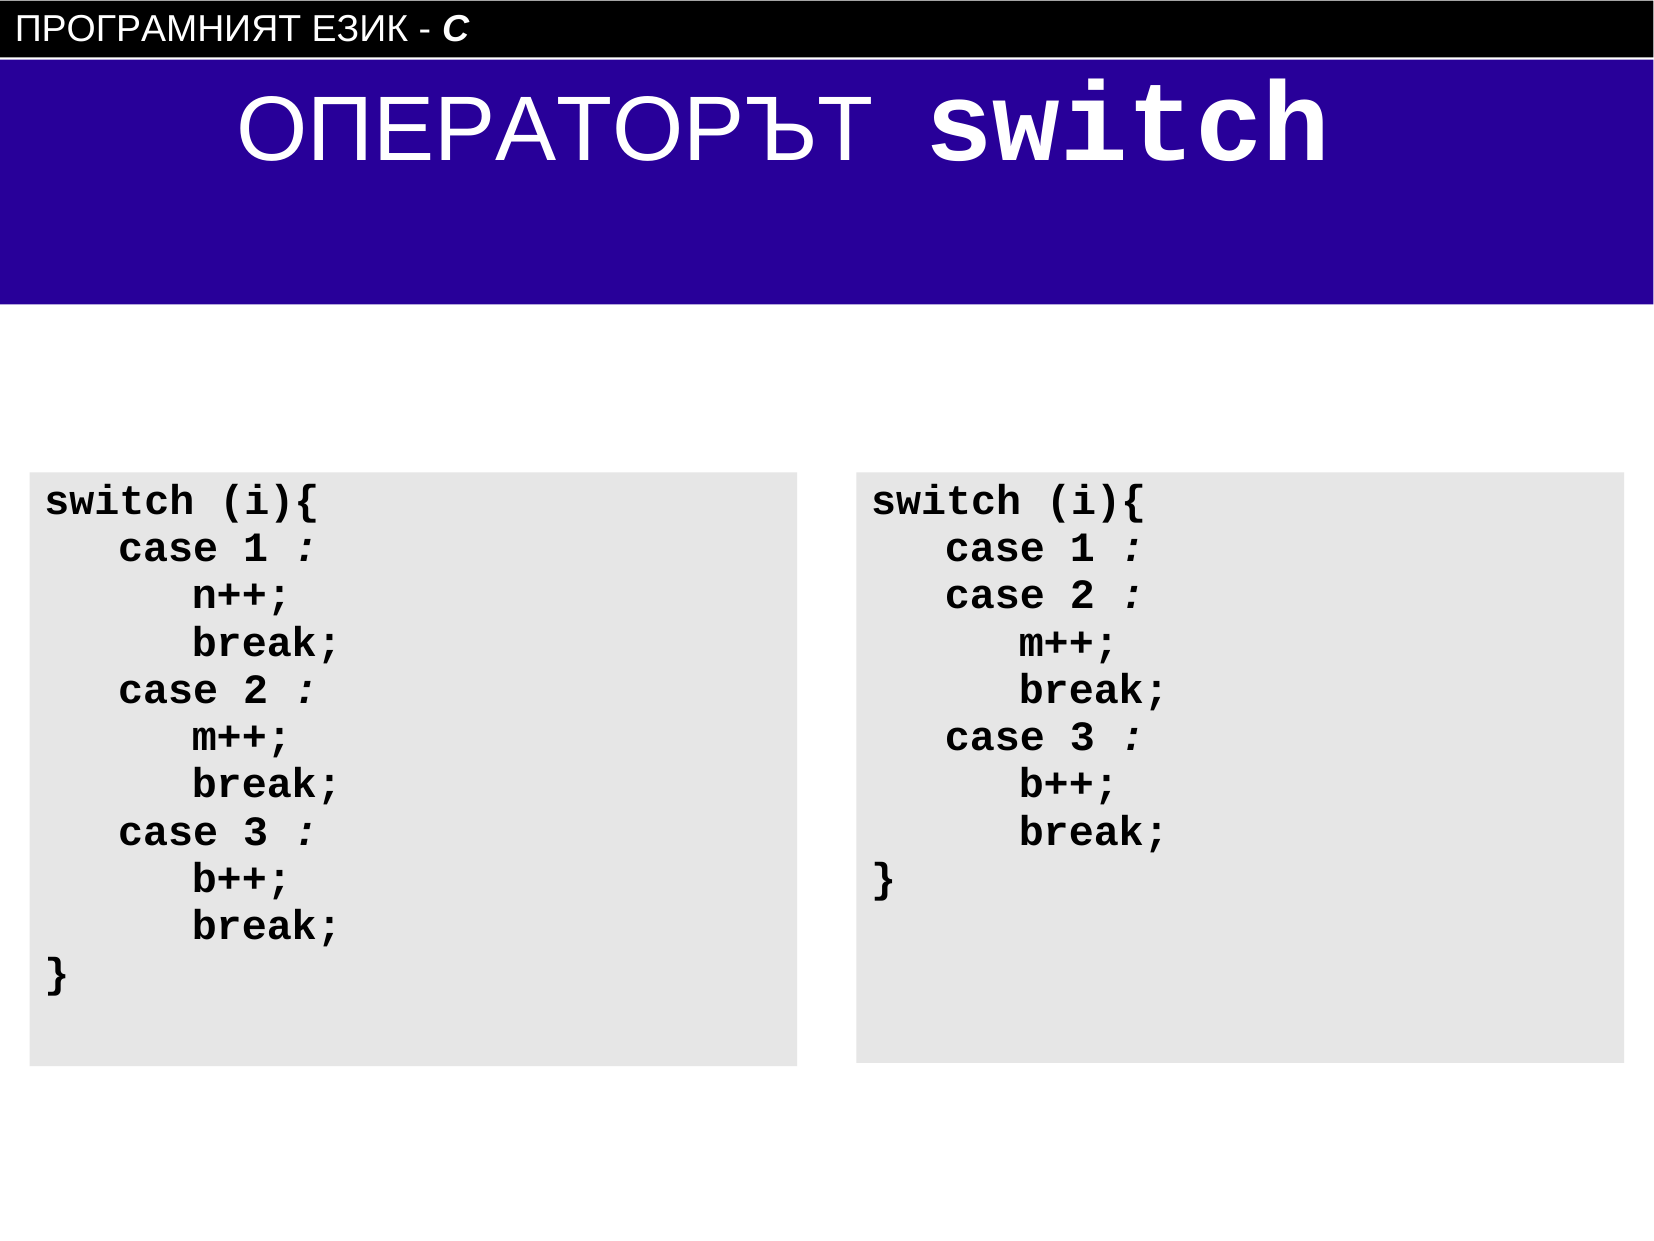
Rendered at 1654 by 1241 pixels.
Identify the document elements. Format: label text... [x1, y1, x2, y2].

text_box ОПЕРАТОРЪТ switch [0, 59, 1654, 305]
text_box ПРОГРАМНИЯT ЕЗИК - С [0, 0, 1654, 58]
text_box switch (i){ case 1 : case 2 : m++; break; case 3 : b++; break; } [856, 472, 1625, 1063]
text_box switch (i){ case 1 : n++; break; case 2 : m++; break; case 3 : b++; break; } [29, 472, 798, 1067]
